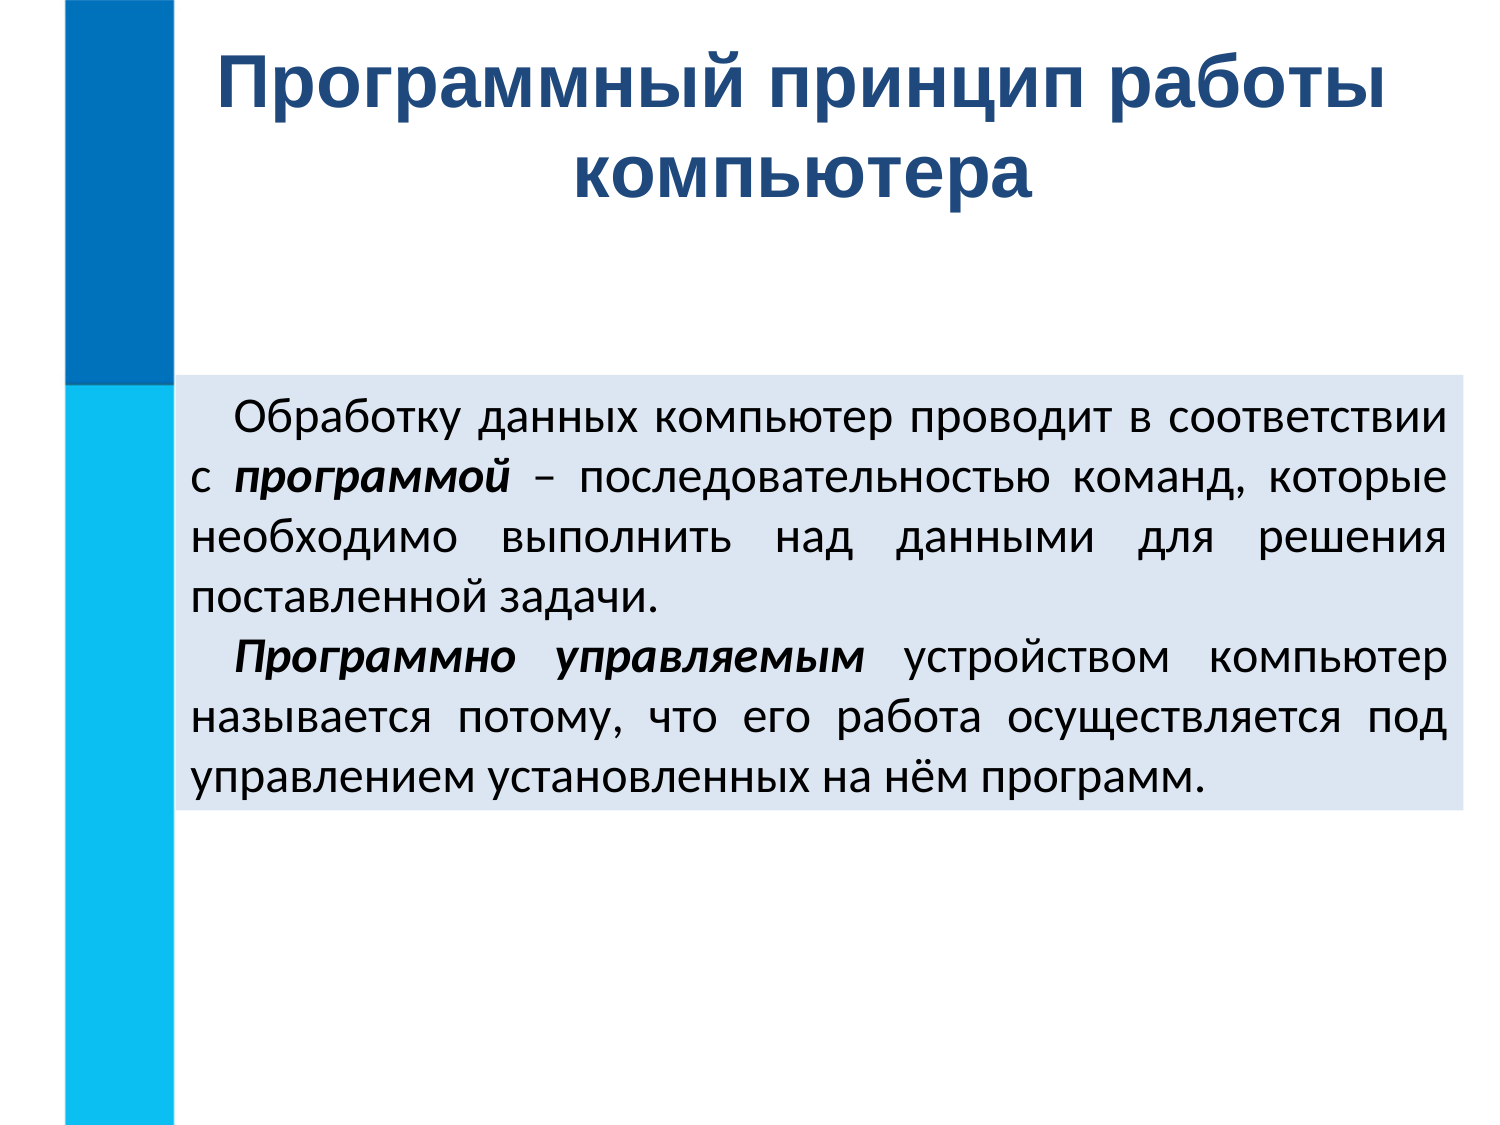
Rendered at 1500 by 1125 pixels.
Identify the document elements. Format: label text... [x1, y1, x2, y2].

text_box Программный принцип работы компьютера [175, 70, 1430, 175]
picture [0, 0, 1500, 1125]
text_box Обработку данных компьютер проводит в соответствии с программой – последовательностью команд, которые необходимо выполнить над данными для решения поставленной задачи. Программно управляемым устройством компьютер называется потому, что его работа осуществляется под управлением установленных на нём программ. [175, 374, 1464, 811]
